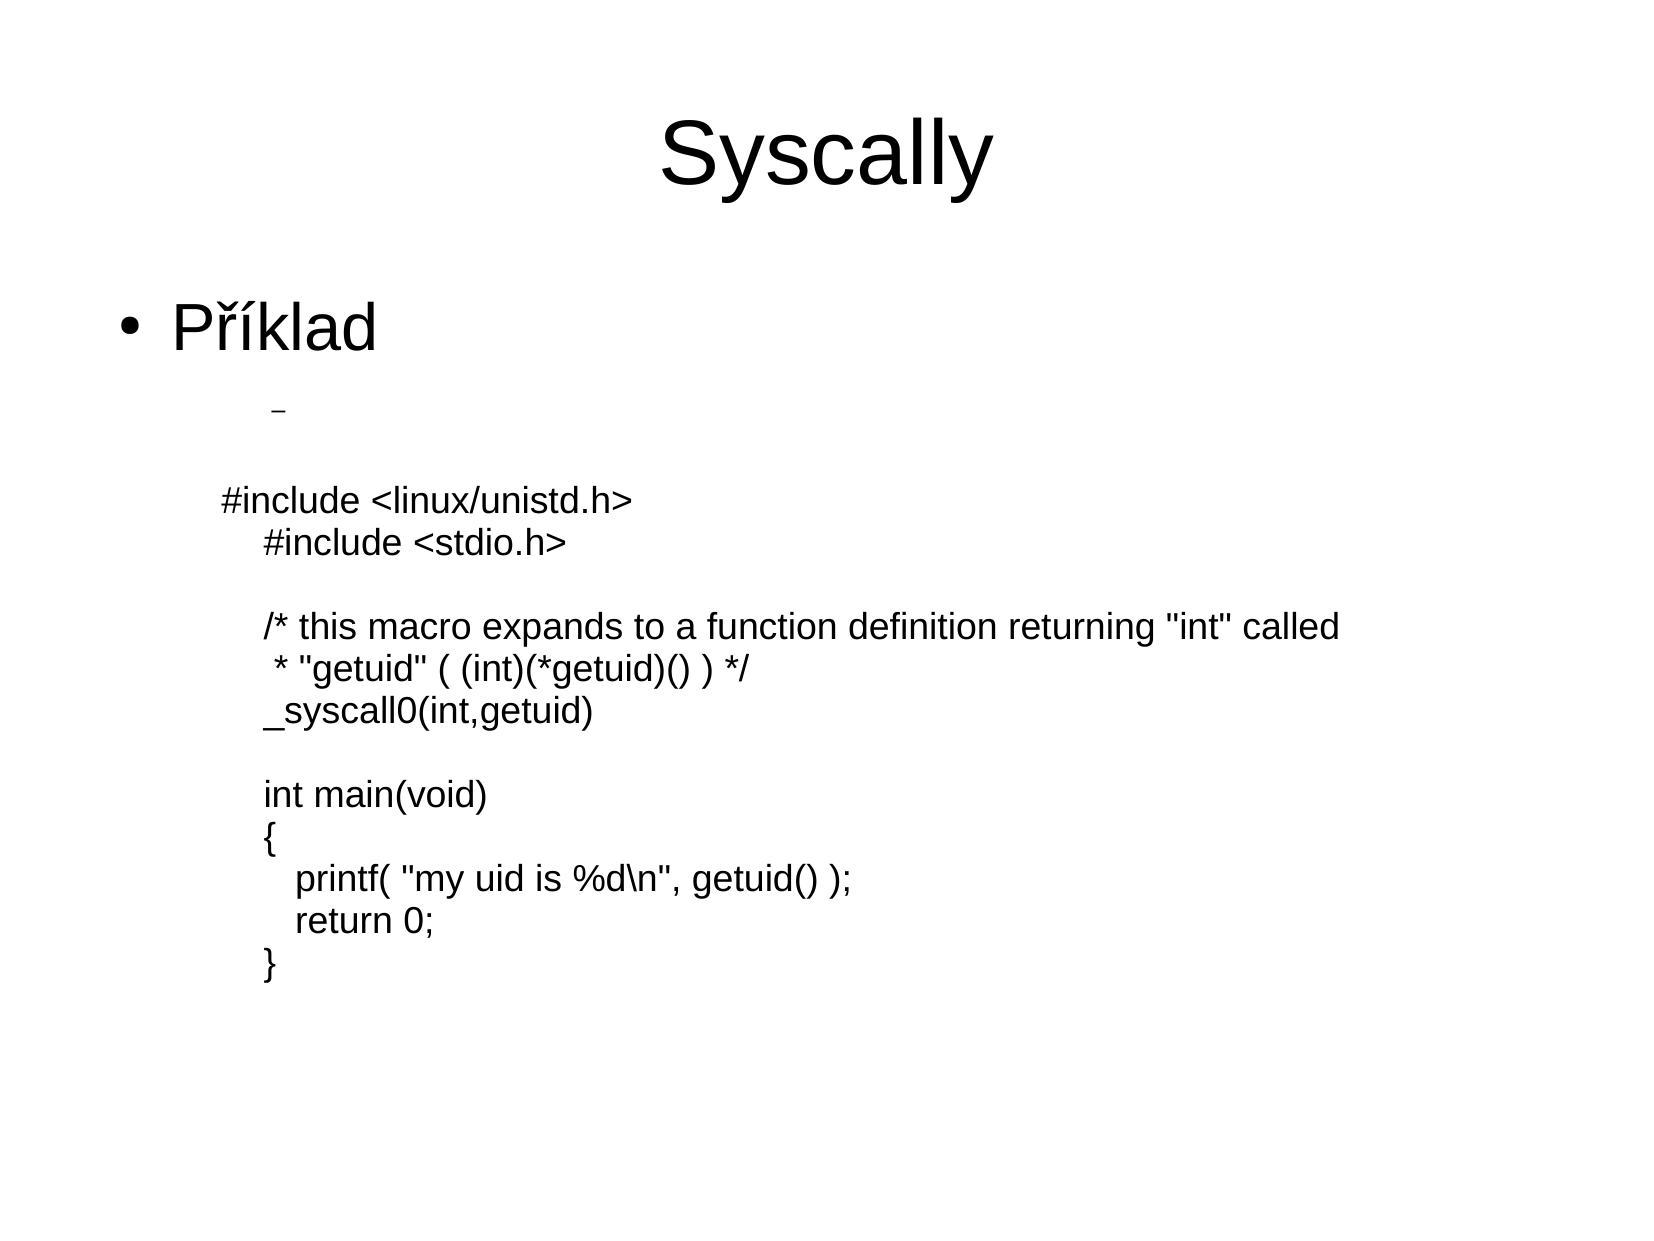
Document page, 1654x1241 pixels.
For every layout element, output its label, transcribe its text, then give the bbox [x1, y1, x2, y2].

text_box #include <linux/unistd.h> #include <stdio.h> /* this macro expands to a function definition returning "int" called * "getuid" ( (int)(*getuid)() ) */ _syscall0(int,getuid) int main(void) { printf( "my uid is %d\n", getuid() ); return 0; } [206, 472, 1477, 992]
list Příklad [82, 290, 1571, 1109]
title Syscally [82, 49, 1571, 257]
